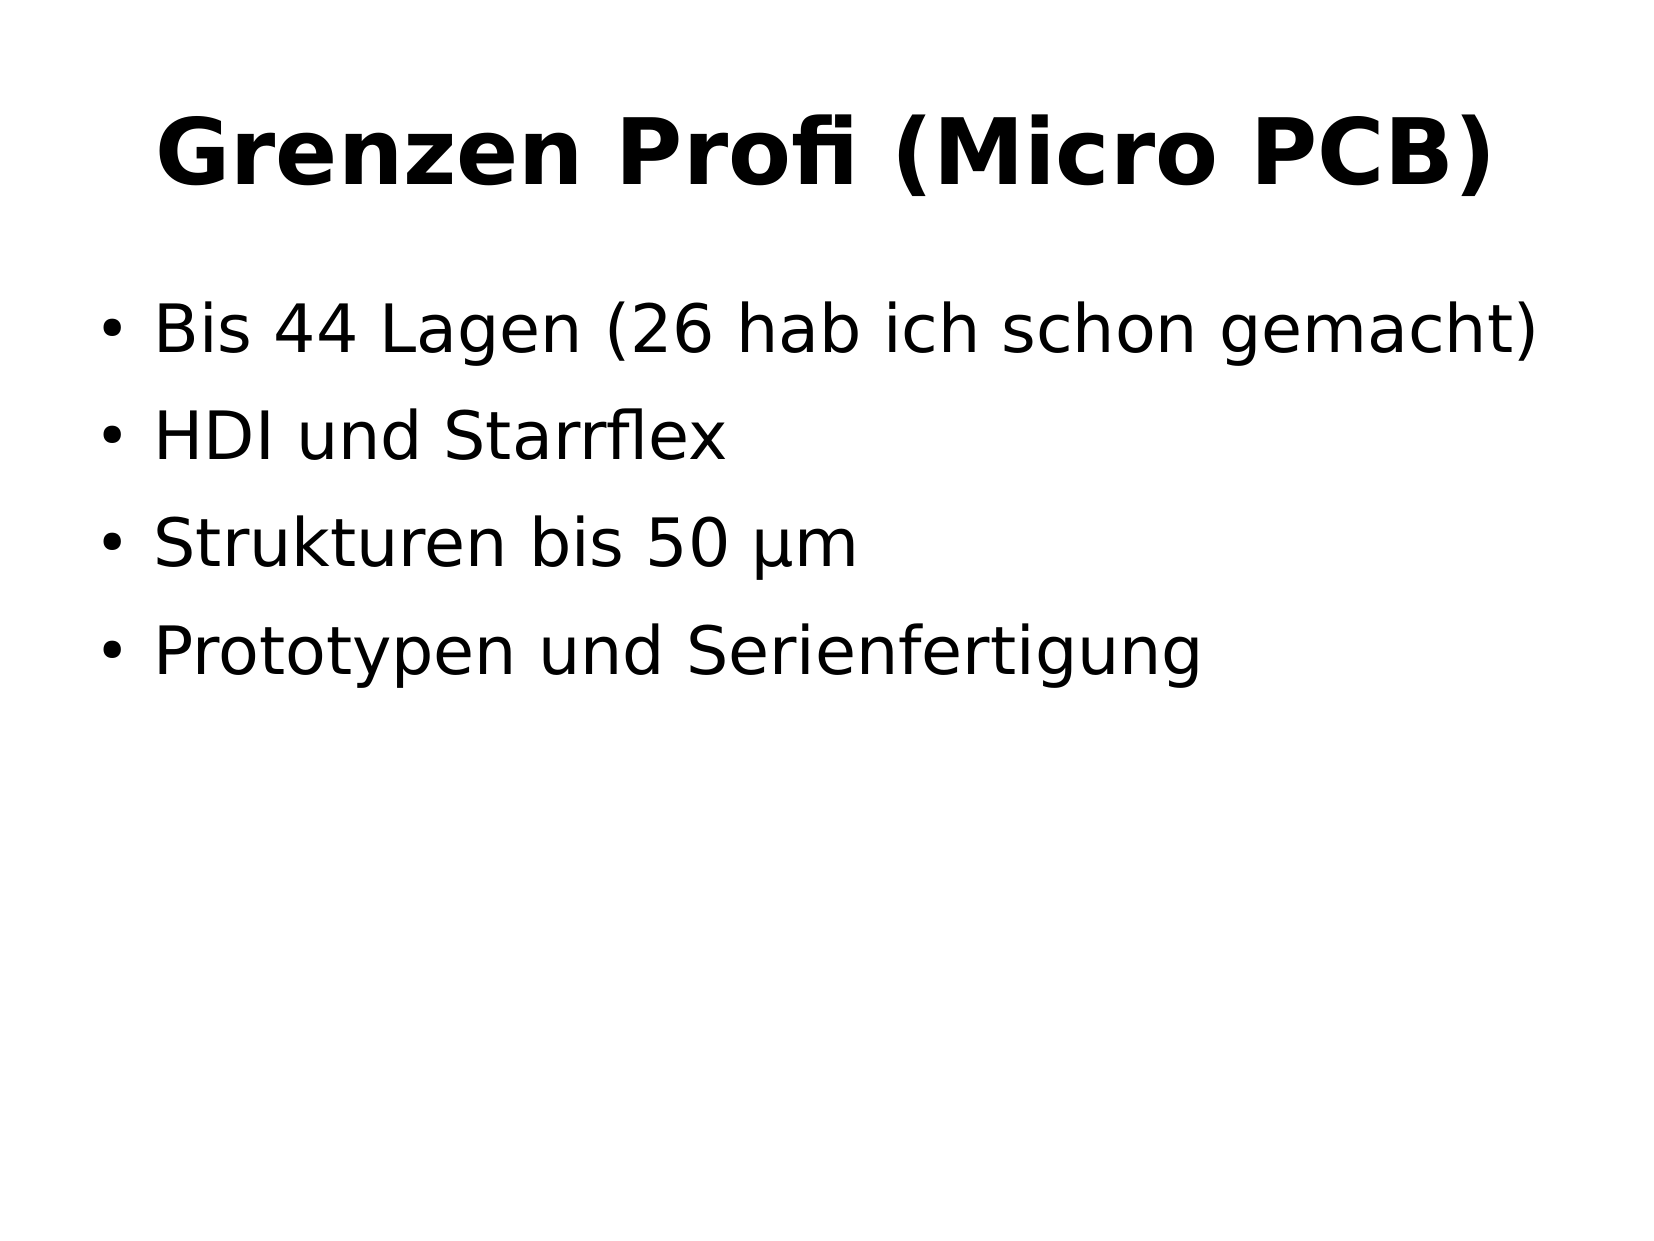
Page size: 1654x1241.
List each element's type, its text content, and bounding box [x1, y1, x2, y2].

title Grenzen Profi (Micro PCB) [82, 49, 1571, 257]
list Bis 44 Lagen (26 hab ich schon gemacht) HDI und Starrflex Strukturen bis 50 µm Prototypen und Serienfertigung [82, 290, 1571, 1010]
